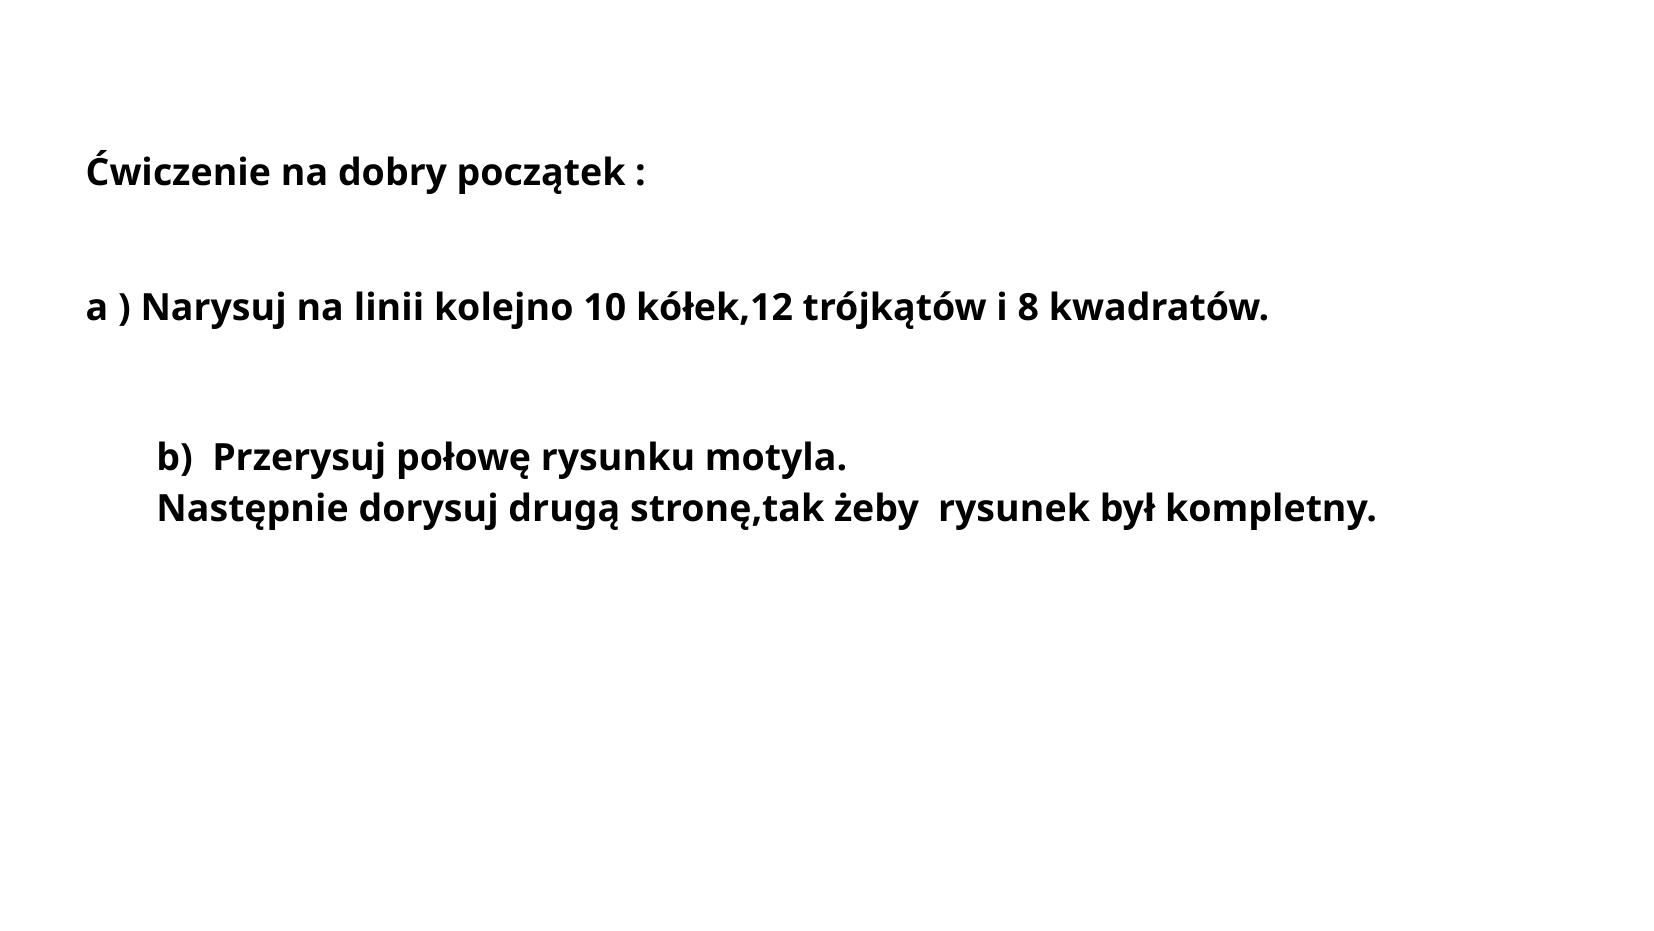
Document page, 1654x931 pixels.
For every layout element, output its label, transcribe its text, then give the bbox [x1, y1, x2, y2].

text_box Ćwiczenie na dobry początek : a ) Narysuj na linii kolejno 10 kółek,12 trójkątów i 8 kwadratów. [70, 138, 1477, 343]
text_box b) Przerysuj połowę rysunku motyla. Następnie dorysuj drugą stronę,tak żeby rysunek był kompletny. [141, 422, 1515, 544]
